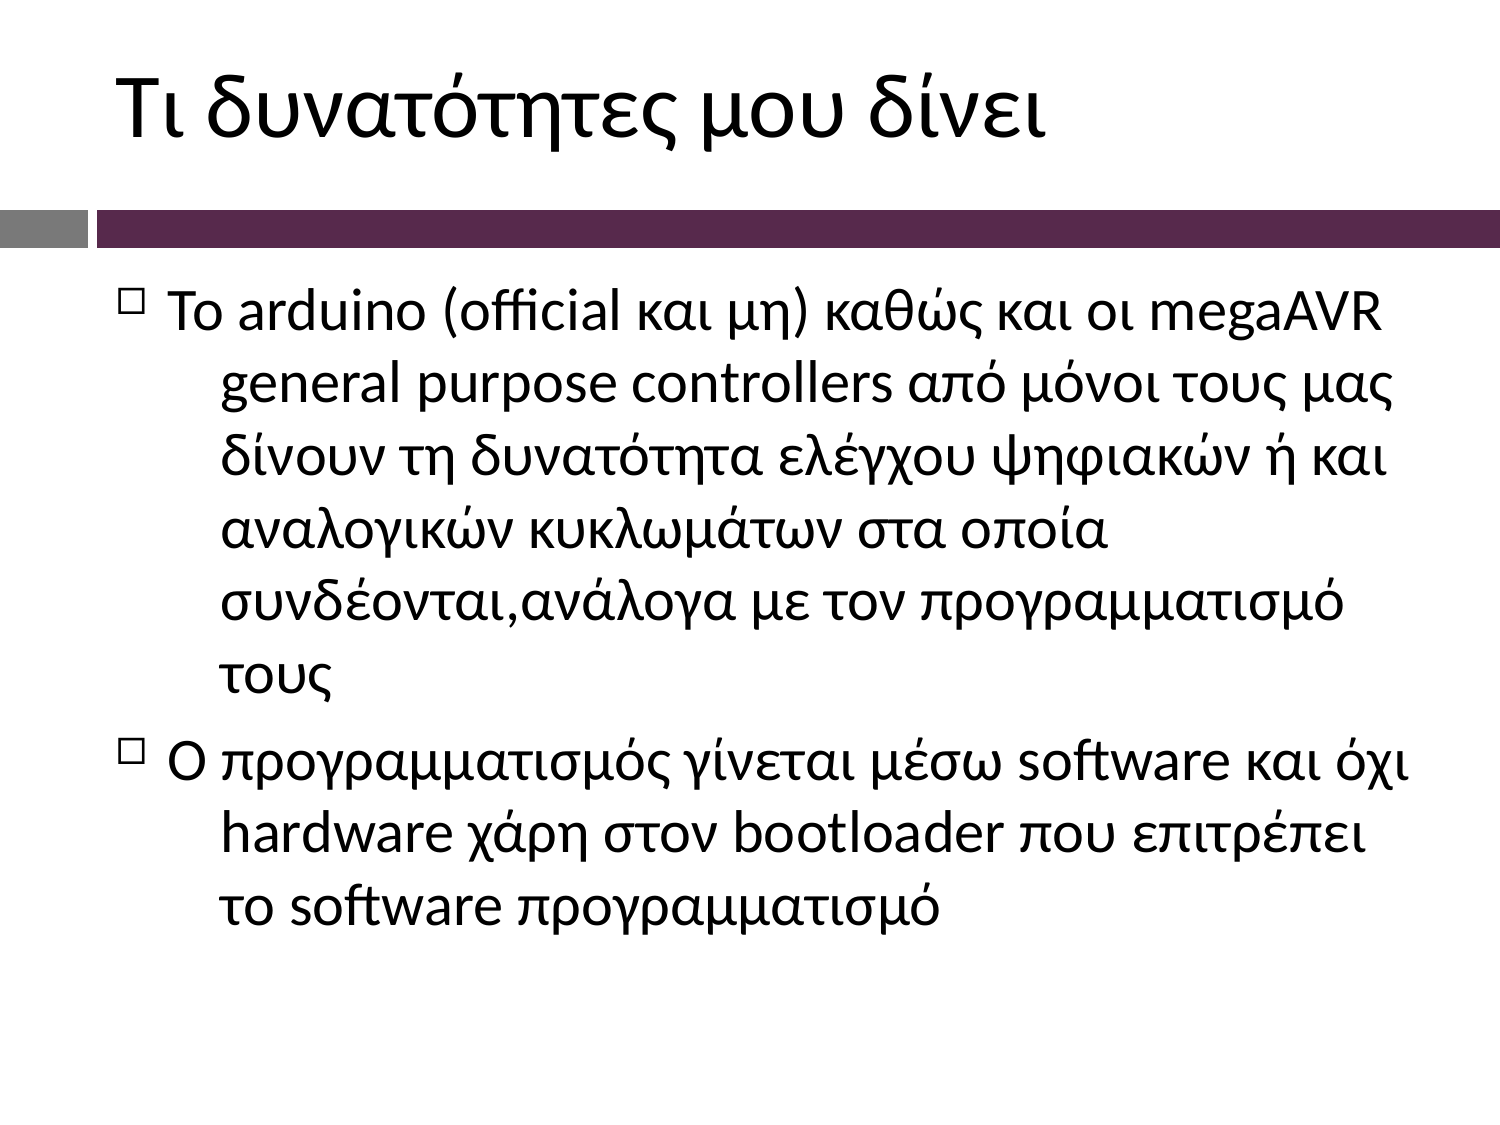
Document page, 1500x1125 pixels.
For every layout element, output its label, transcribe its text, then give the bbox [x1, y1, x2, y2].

title Τι δυνατότητες μου δίνει [100, 19, 1438, 182]
list Το arduino (official και μη) καθώς και οι megaAVR general purpose controllers από μόνοι τους μας δίνουν τη δυνατότητα ελέγχου ψηφιακών ή και αναλογικών κυκλωμάτων στα οποία συνδέονται,ανάλογα με τον προγραμματισμό τους Ο προγραμματισμός γίνεται μέσω software και όχι hardware χάρη στον bootloader που επιτρέπει το software προγραμματισμό [100, 262, 1438, 1000]
